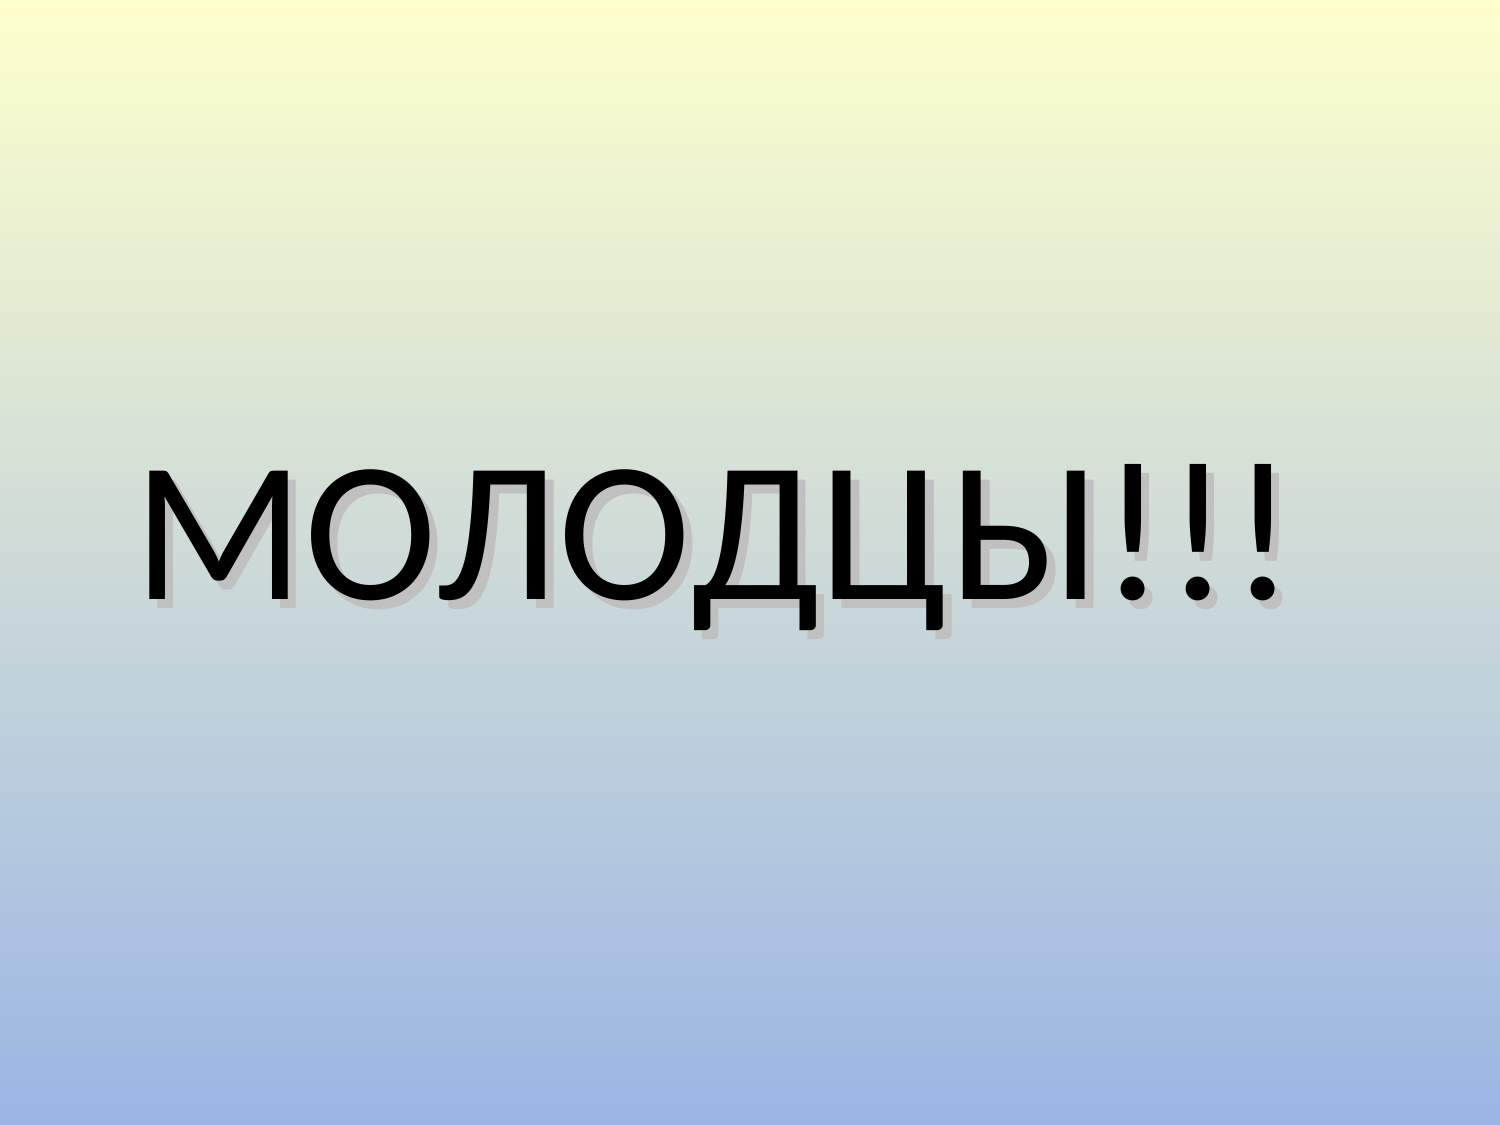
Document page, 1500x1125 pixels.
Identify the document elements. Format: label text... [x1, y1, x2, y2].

text_box МОЛОДЦЫ!!! [118, 354, 1312, 686]
